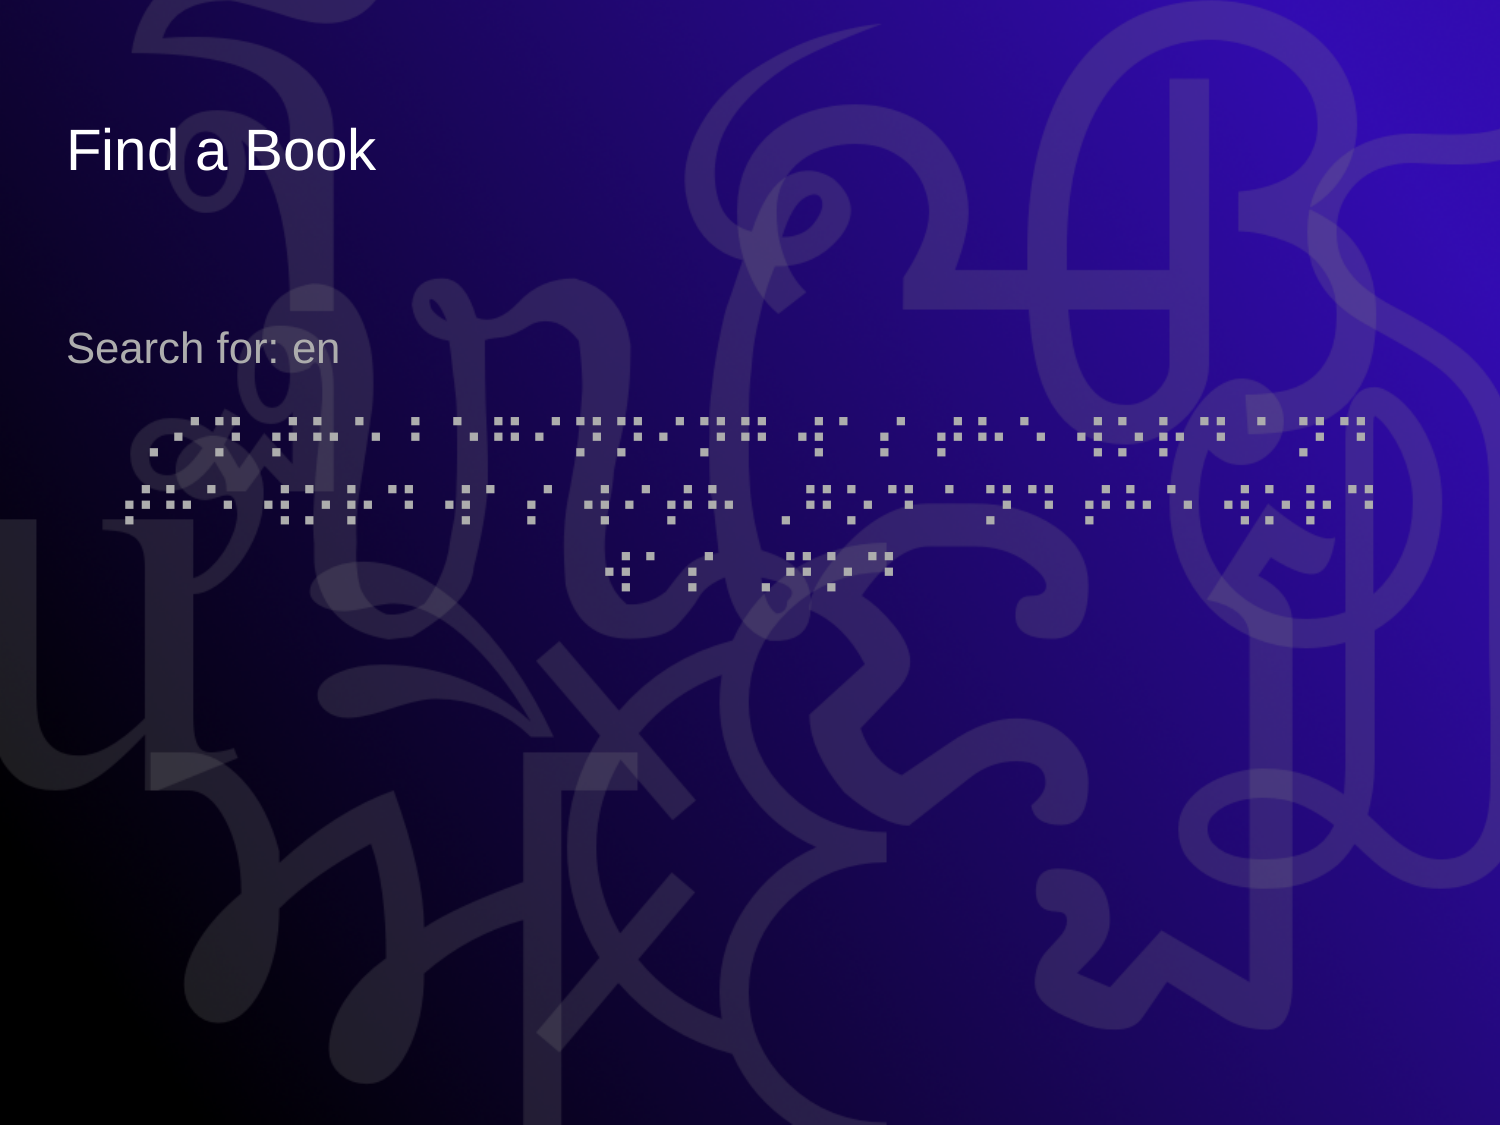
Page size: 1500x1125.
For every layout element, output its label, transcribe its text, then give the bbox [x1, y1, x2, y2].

list Search for: en ⠠⠊⠝ ⠞⠓⠑ ⠃⠑⠛⠊⠝⠝⠊⠝⠛ ⠺⠁⠎ ⠞⠓⠑ ⠺⠕⠗⠙ ⠁⠝⠙ ⠞⠓⠑ ⠺⠕⠗⠙ ⠺⠁⠎ ⠺⠊⠞⠓ ⠠⠛⠕⠙ ⠁⠝⠙ ⠞⠓⠑ ⠺⠕⠗⠙ ⠺⠁⠎ ⠠⠛⠕⠙ [51, 252, 1449, 1000]
title Find a Book [51, 97, 1449, 223]
picture [0, 0, 1500, 1125]
